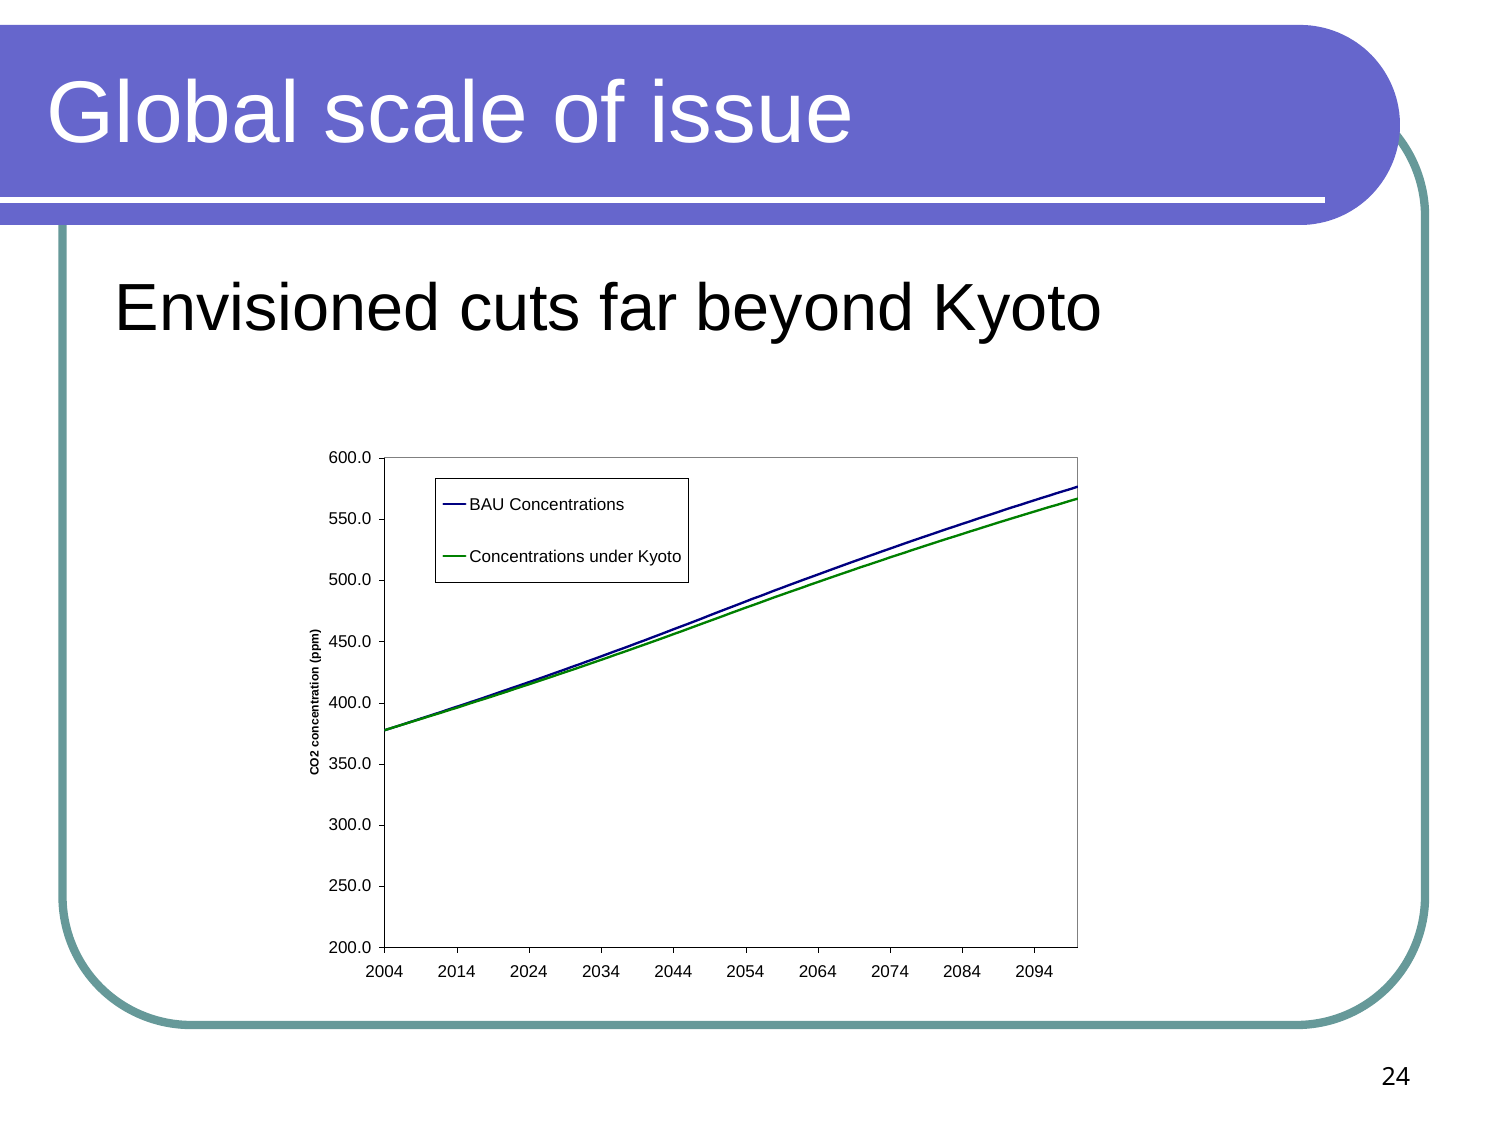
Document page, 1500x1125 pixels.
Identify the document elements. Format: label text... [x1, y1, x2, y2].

list Envisioned cuts far beyond Kyoto [99, 262, 1401, 988]
title Global scale of issue [31, 37, 1347, 188]
picture [290, 429, 1126, 1000]
